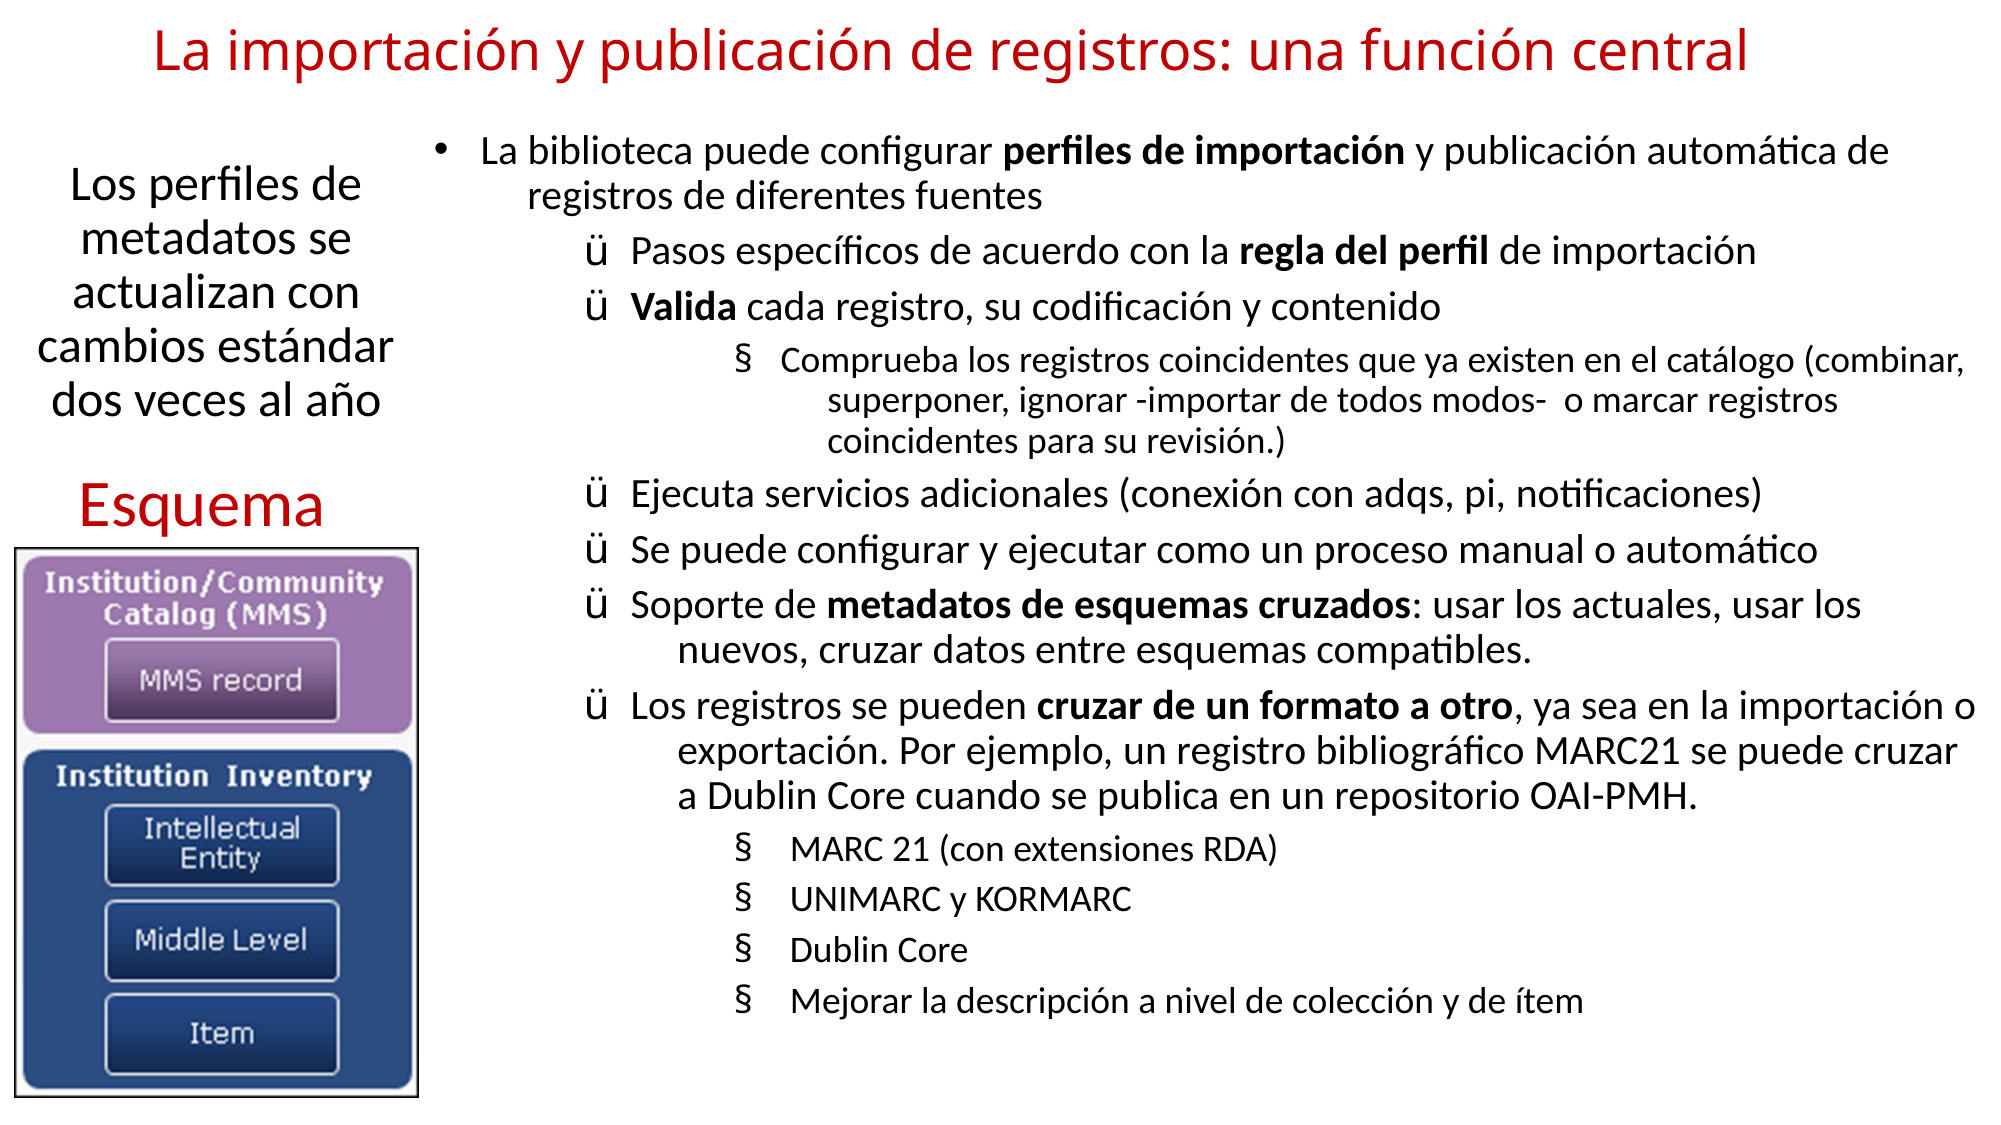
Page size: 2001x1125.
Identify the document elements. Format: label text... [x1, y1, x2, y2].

text_box Esquema [63, 452, 364, 549]
picture [14, 548, 419, 1098]
list Los perfiles de metadatos se actualizan con cambios estándar dos veces al año [14, 95, 419, 547]
title La importación y publicación de registros: una función central [137, 9, 1863, 96]
list La biblioteca puede configurar perfiles de importación y publicación automática de registros de diferentes fuentes Pasos específicos de acuerdo con la regla del perfil de importación Valida cada registro, su codificación y contenido Comprueba los registros coincidentes que ya existen en el catálogo (combinar, superponer, ignorar -importar de todos modos- o marcar registros coincidentes para su revisión.) Ejecuta servicios adicionales (conexión con adqs, pi, notificaciones) Se puede configurar y ejecutar como un proceso manual o automático Soporte de metadatos de esquemas cruzados: usar los actuales, usar los nuevos, cruzar datos entre esquemas compatibles. Los registros se pueden cruzar de un formato a otro, ya sea en la importación o exportación. Por ejemplo, un registro bibliográfico MARC21 se puede cruzar a Dublin Core cuando se publica en un repositorio OAI-PMH. MARC 21 (con extensiones RDA) UNIMARC y KORMARC Dublin Core Mejorar la descripción a nivel de colección y de ítem [418, 121, 2000, 1100]
